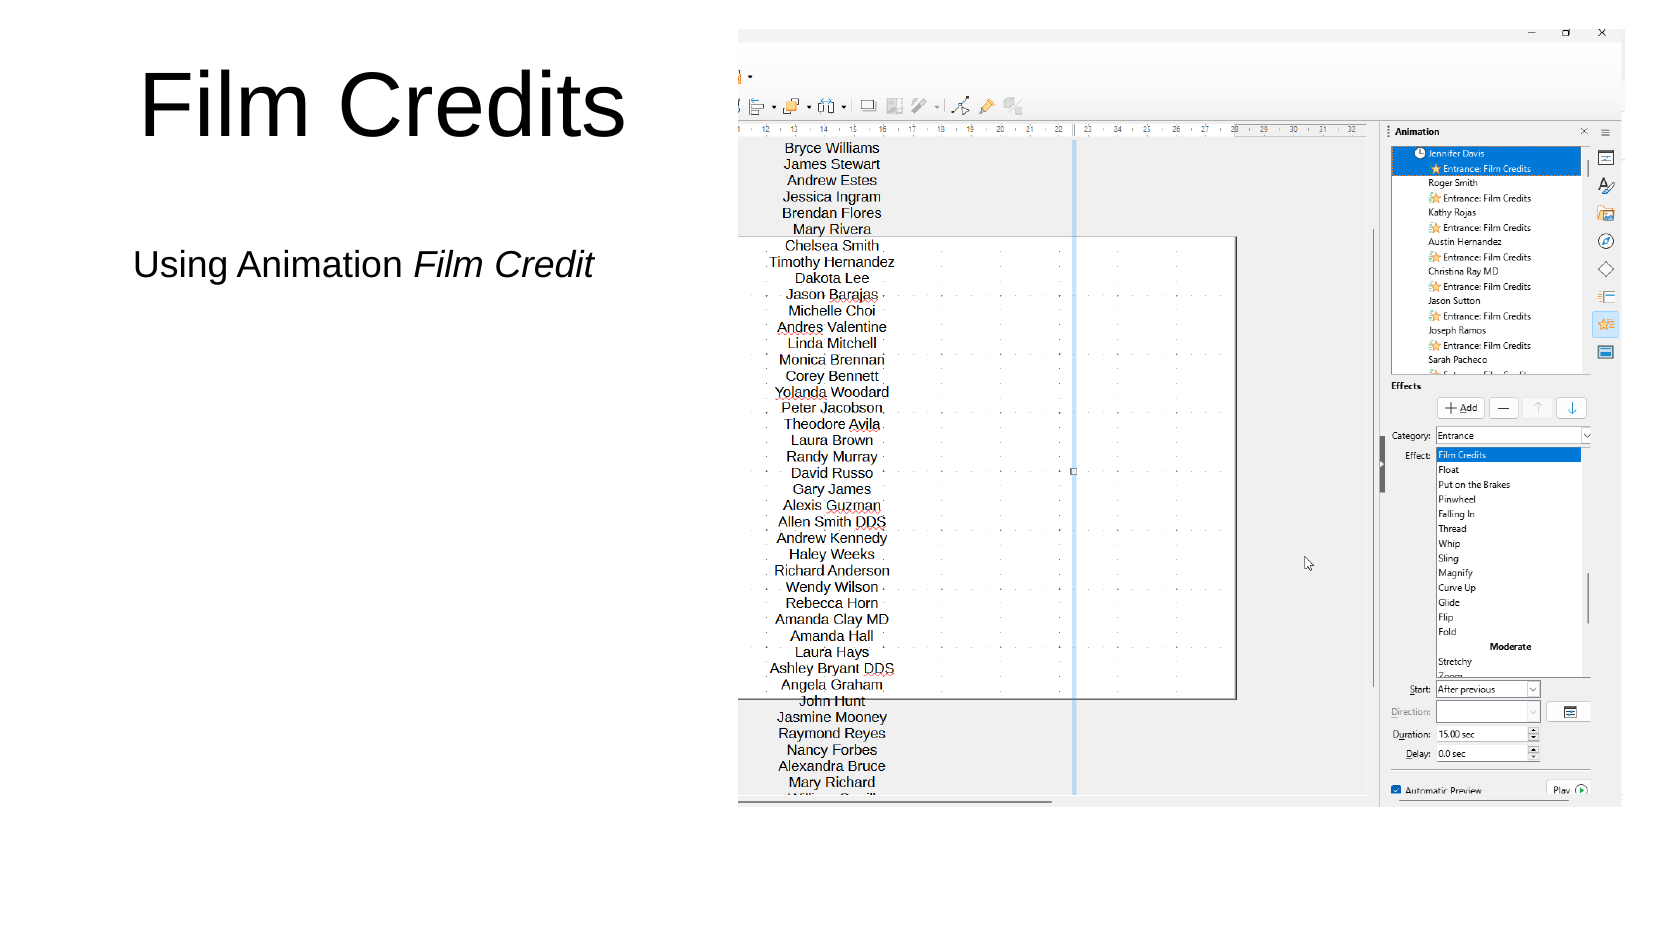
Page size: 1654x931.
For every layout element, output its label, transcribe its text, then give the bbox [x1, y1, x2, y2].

picture [738, 29, 1625, 807]
title Film Credits [88, 29, 680, 181]
text_box Using Animation Film Credit [118, 236, 650, 294]
